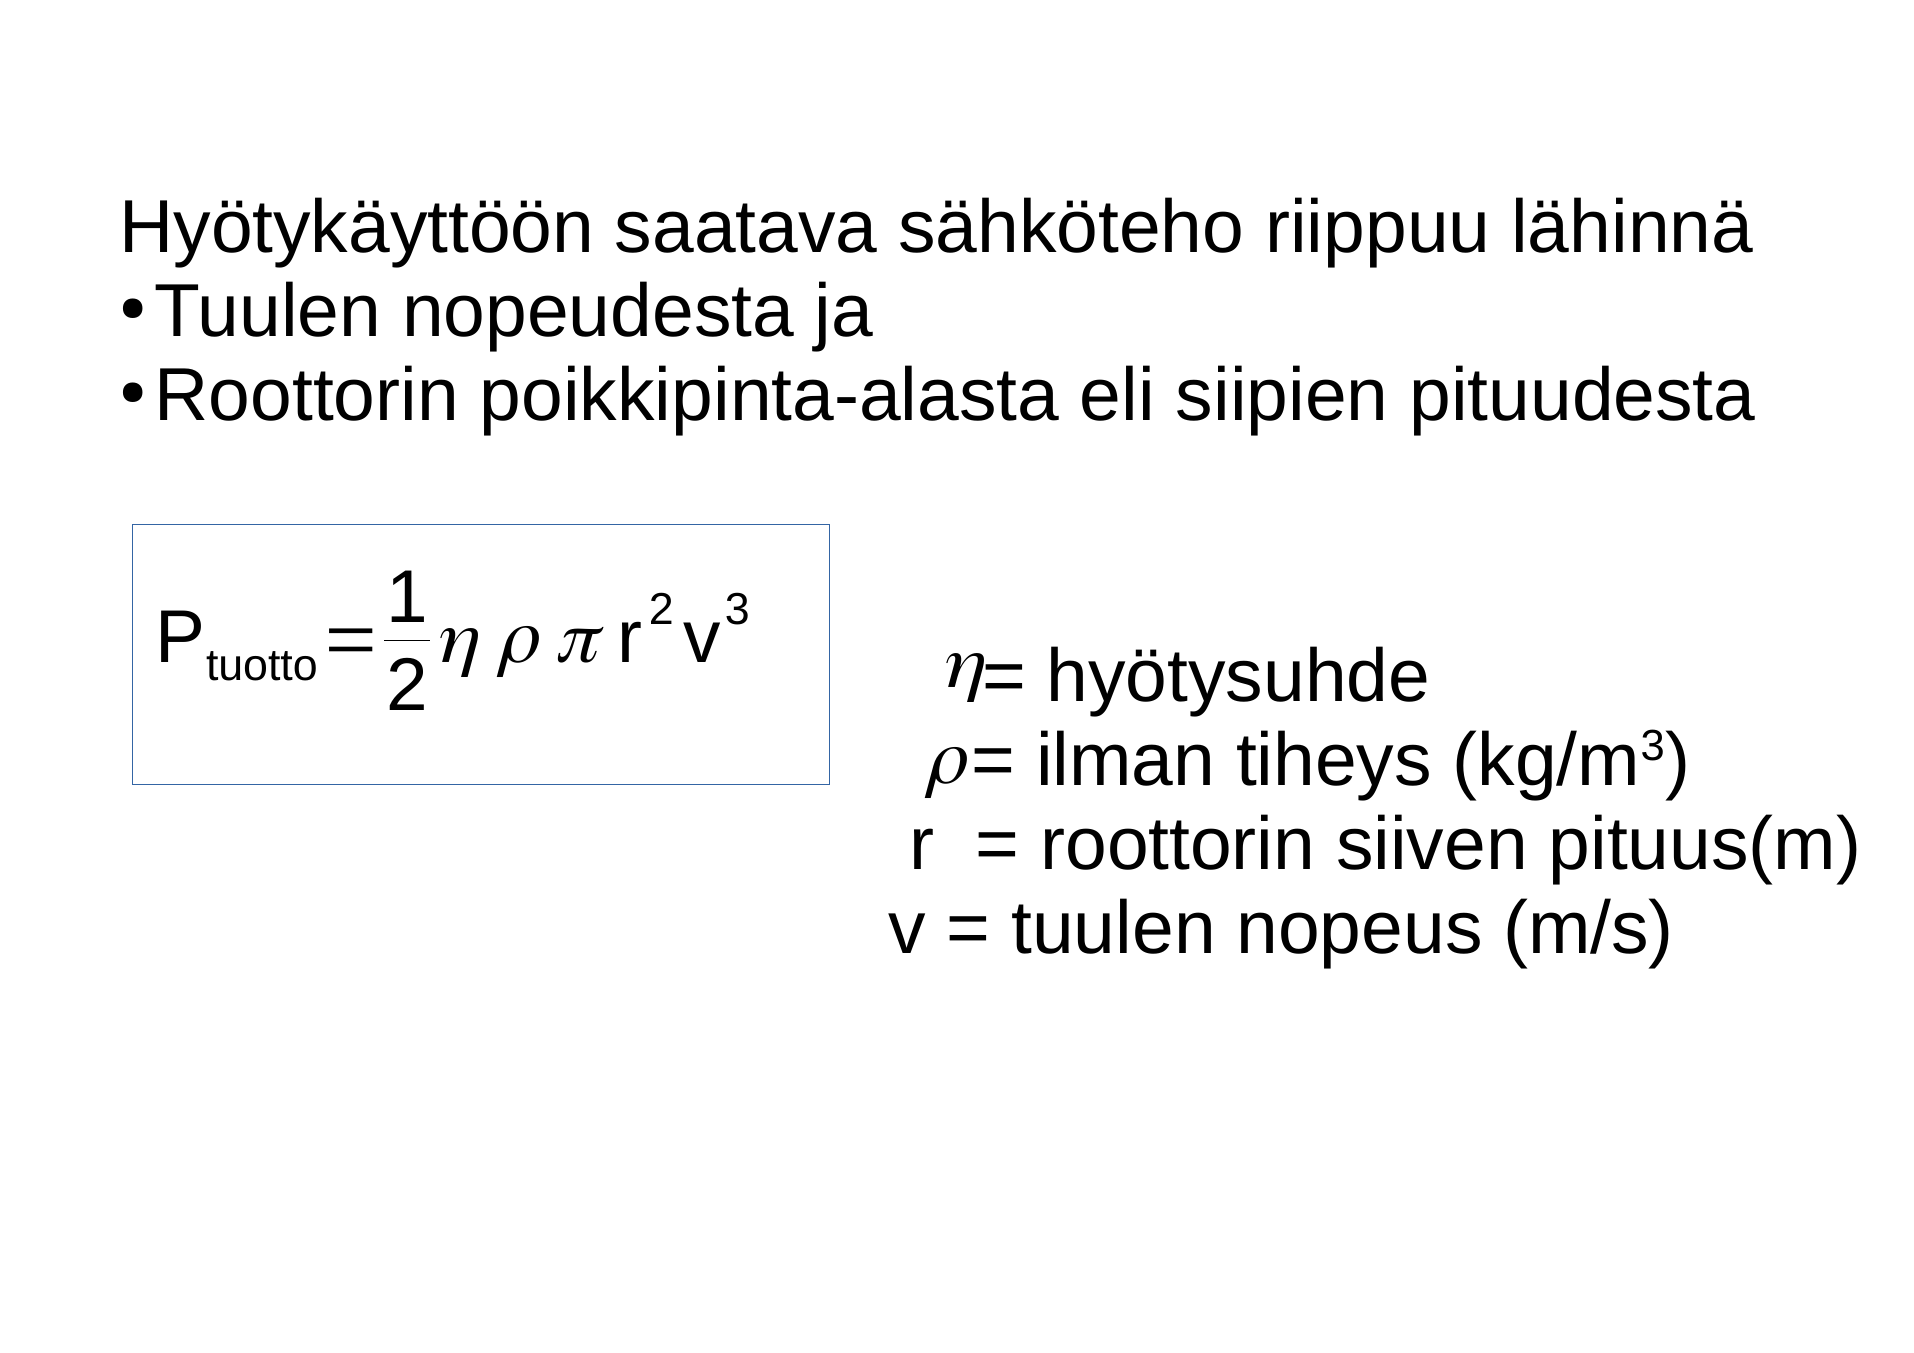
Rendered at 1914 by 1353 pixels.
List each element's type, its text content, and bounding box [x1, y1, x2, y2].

text_box [132, 524, 830, 785]
text_box = hyötysuhde = ilman tiheys (kg/m3) r = roottorin siiven pituus(m) v = tuulen nopeus (m/s) [874, 625, 1890, 1145]
text_box Hyötykäyttöön saatava sähköteho riippuu lähinnä Tuulen nopeudesta ja Roottorin poikkipinta-alasta eli siipien pituudesta [104, 177, 1819, 528]
chart [914, 744, 981, 803]
chart [933, 649, 997, 706]
